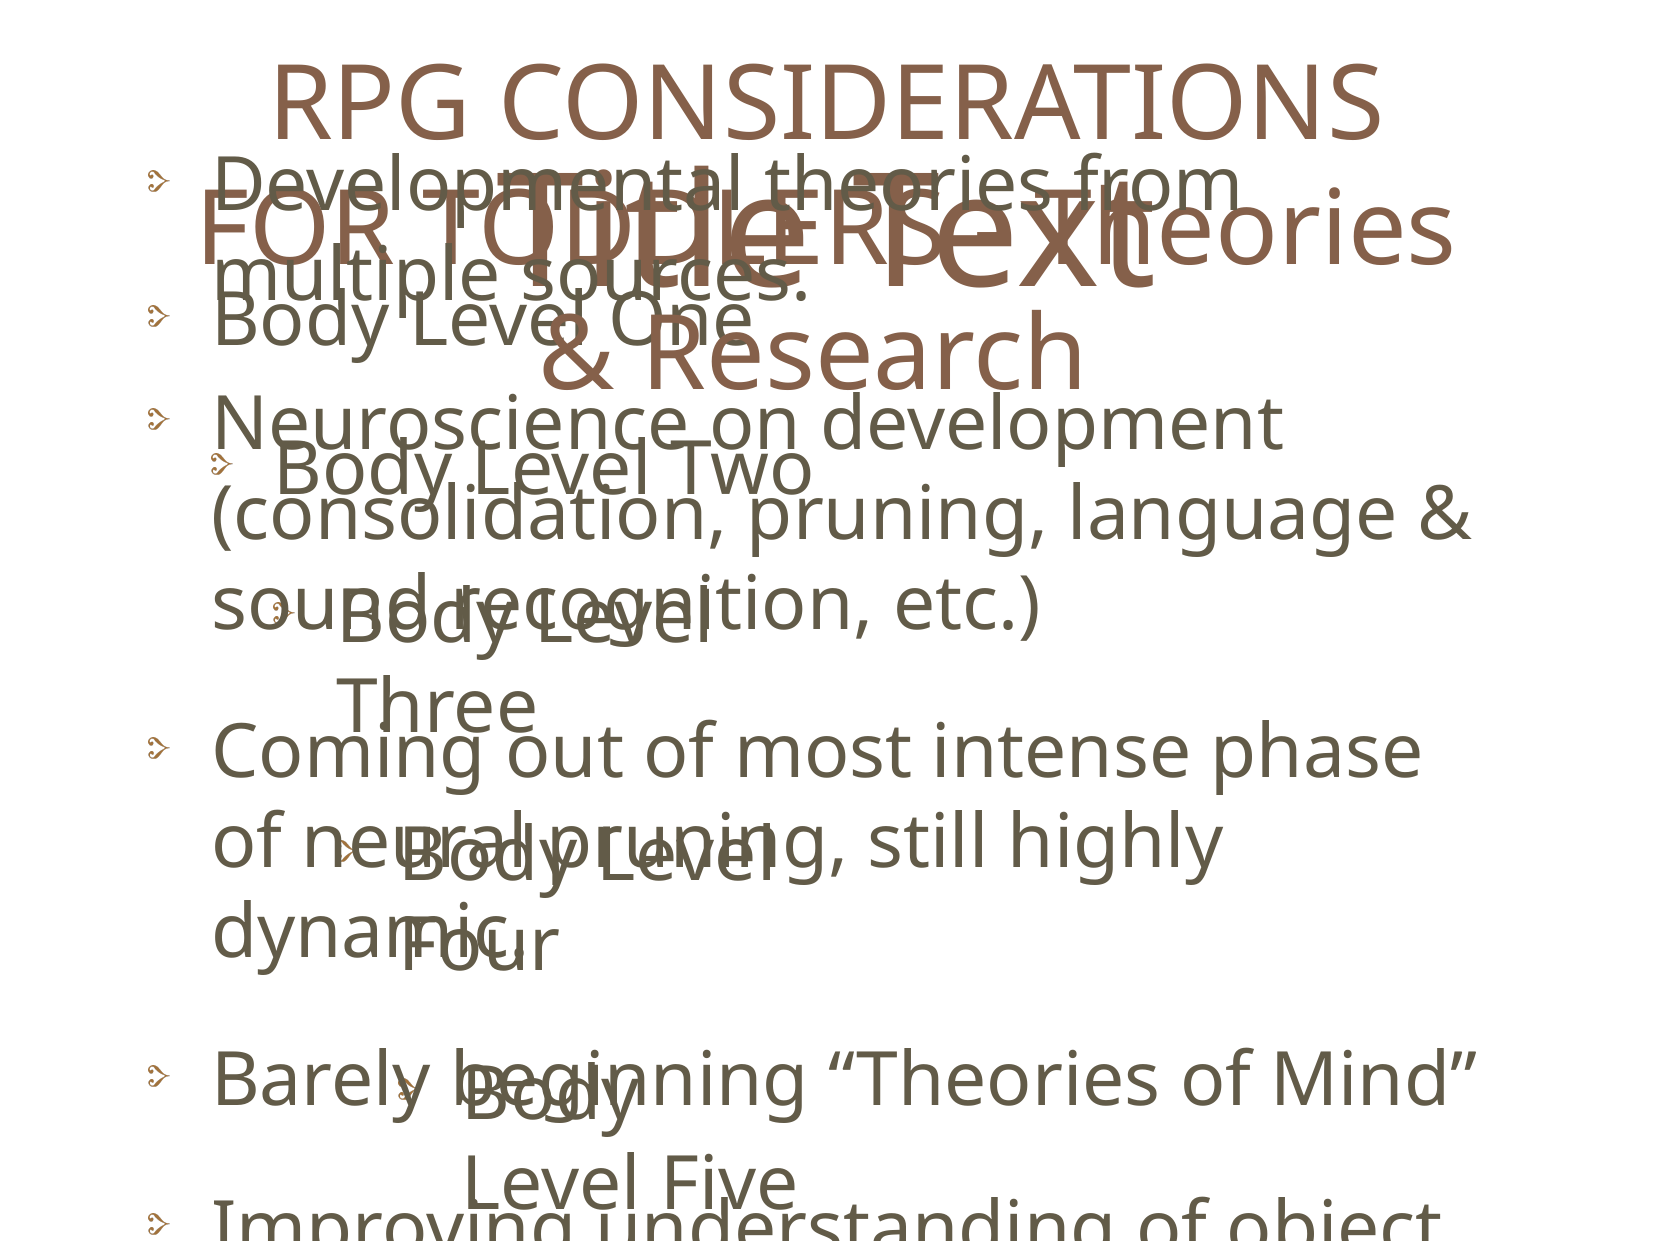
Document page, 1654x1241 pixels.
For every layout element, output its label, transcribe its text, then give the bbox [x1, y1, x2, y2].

title RPG CONSIDERATIONS FOR TODDLERS - Theories & Research [140, 72, 1513, 373]
text_box Developmental theories from multiple sources. Neuroscience on development (consolidation, pruning, language & sound recognition, etc.) Coming out of most intense phase of neural pruning, still highly dynamic. Barely beginning “Theories of Mind” Improving understanding of object permanence. [140, 384, 1513, 1111]
picture [148, 1213, 170, 1235]
picture [148, 170, 170, 192]
